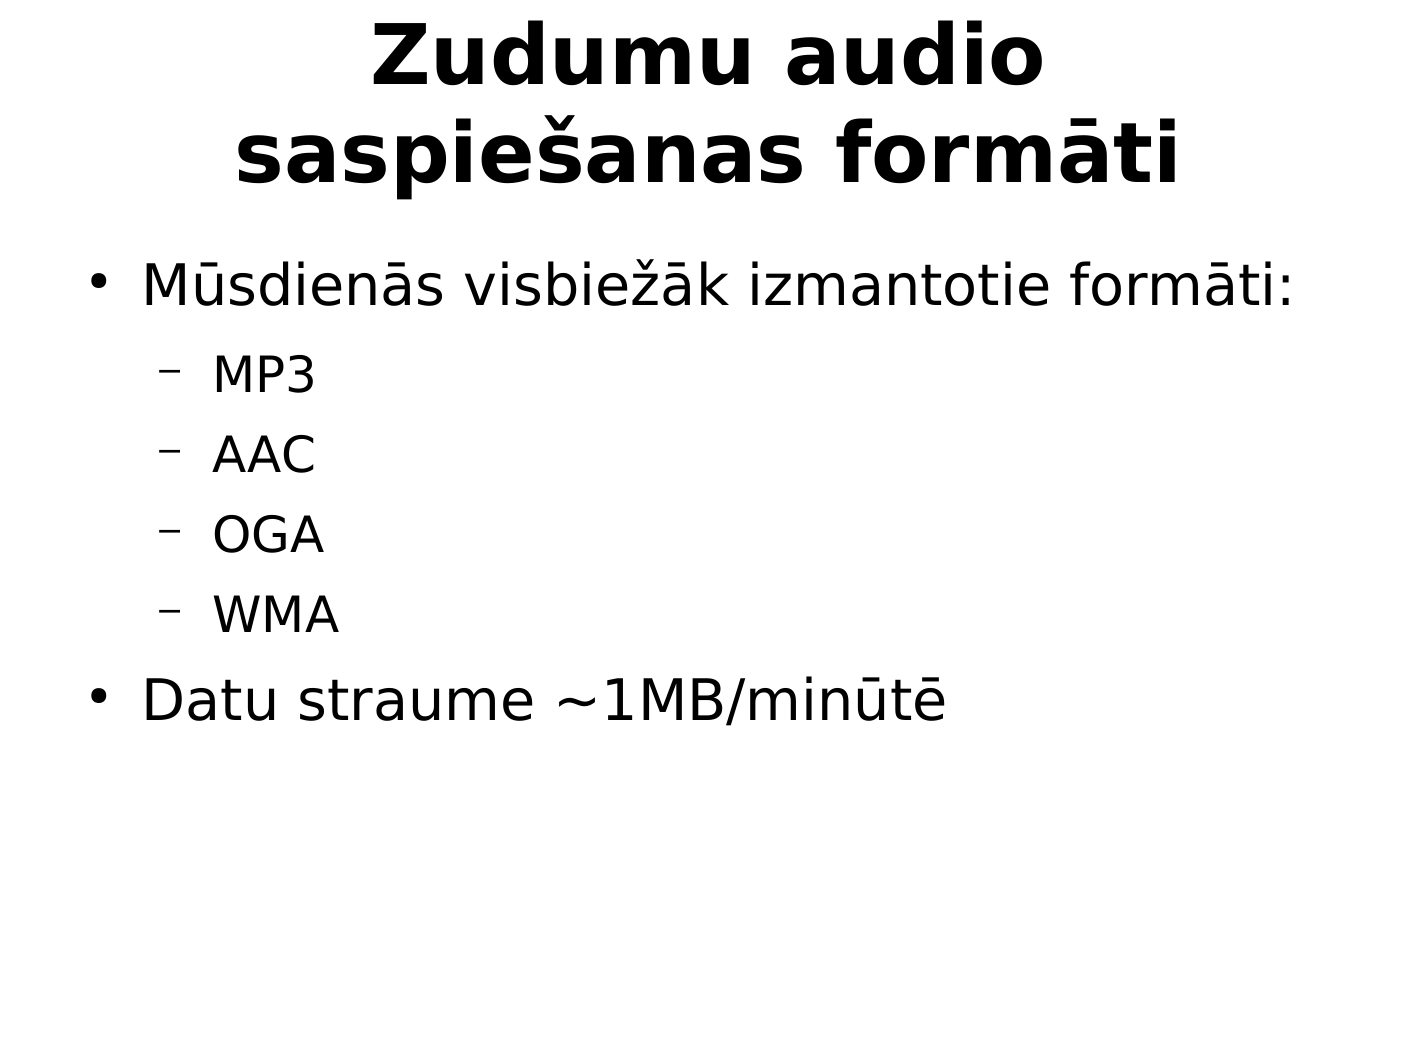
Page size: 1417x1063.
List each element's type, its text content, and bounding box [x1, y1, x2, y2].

title Zudumu audio saspiešanas formāti [70, 7, 1346, 202]
list Mūsdienās visbiežāk izmantotie formāti: MP3 AAC OGA WMA Datu straume ~1MB/minūtē [70, 248, 1346, 865]
